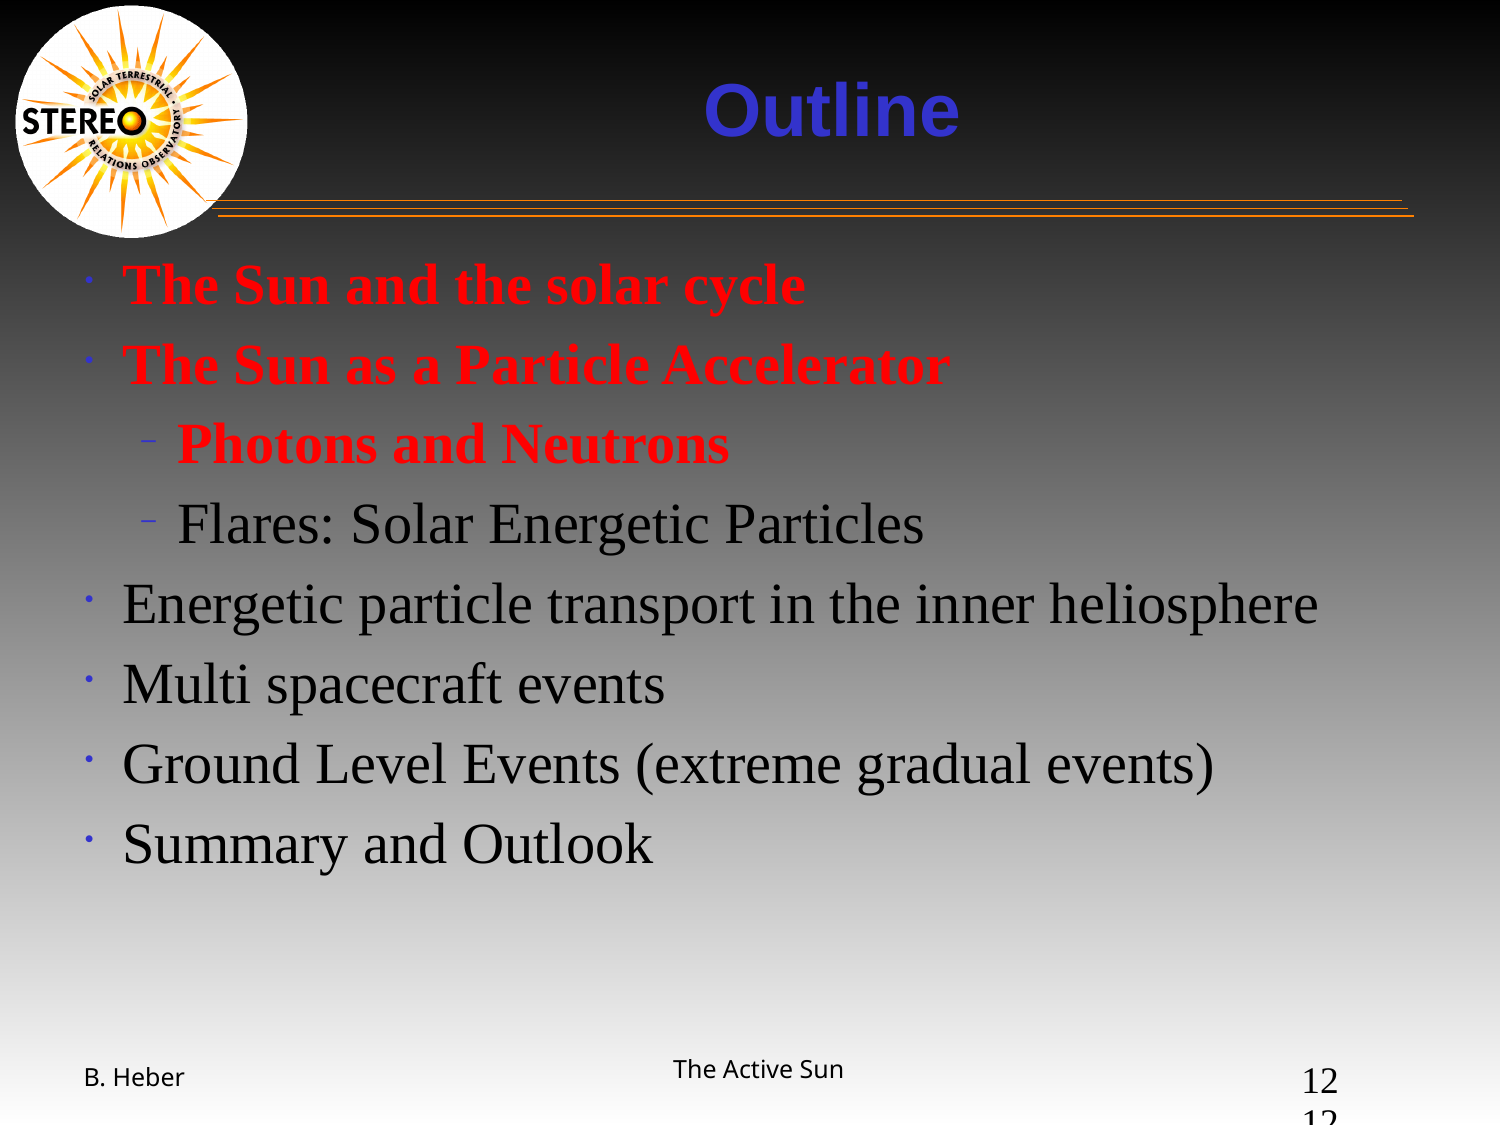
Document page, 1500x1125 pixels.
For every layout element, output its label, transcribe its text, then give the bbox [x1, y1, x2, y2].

title Outline [258, 62, 1406, 168]
list The Sun and the solar cycle The Sun as a Particle Accelerator Photons and Neutrons Flares: Solar Energetic Particles Energetic particle transport in the inner heliosphere Multi spacecraft events Ground Level Events (extreme gradual events) Summary and Outlook [70, 253, 1403, 1040]
picture [10, 2, 248, 239]
slide_number <number><number> [1286, 1052, 1370, 1098]
